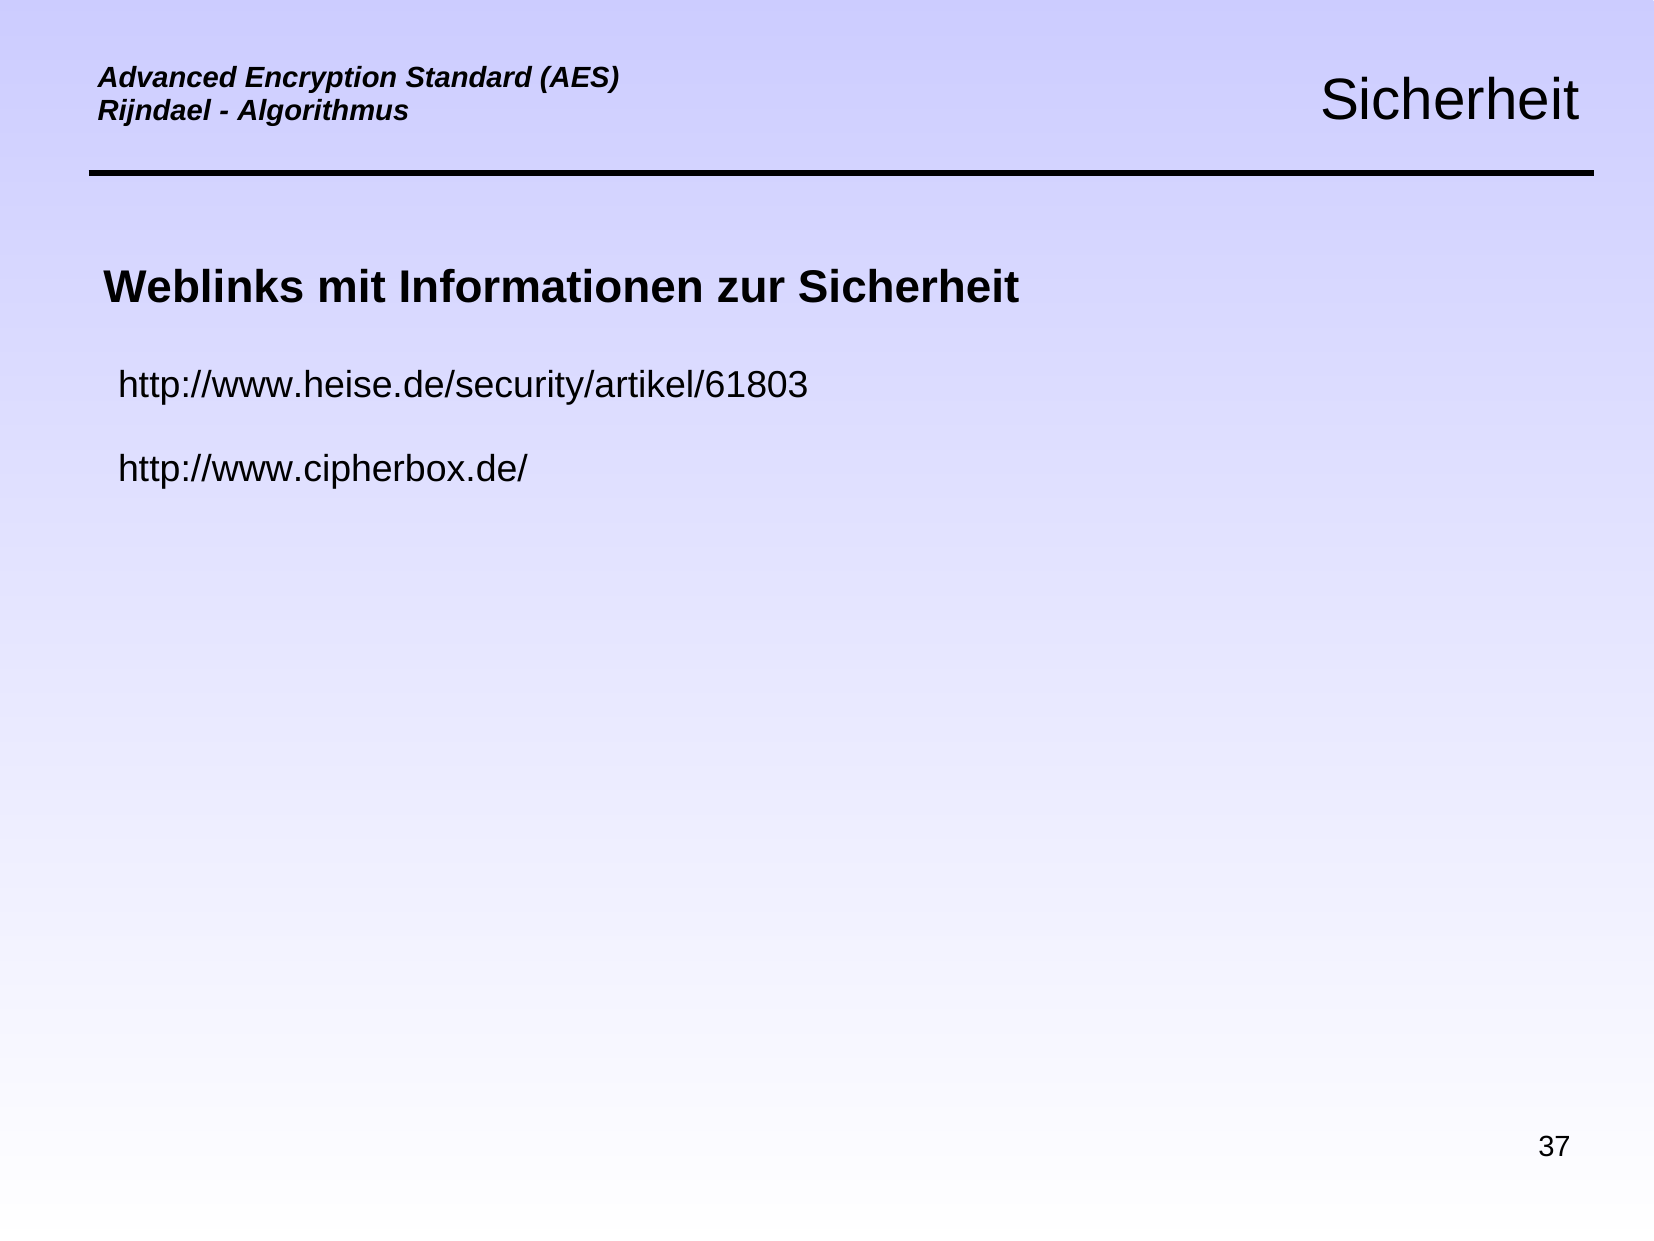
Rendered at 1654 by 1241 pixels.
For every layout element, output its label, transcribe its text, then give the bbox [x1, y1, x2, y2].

text_box Sicherheit [620, 59, 1595, 139]
text_box Advanced Encryption Standard (AES) Rijndael - Algorithmus [82, 29, 650, 159]
text_box Weblinks mit Informationen zur Sicherheit http://www.heise.de/security/artikel/61803 http://www.cipherbox.de/ [88, 253, 1595, 739]
